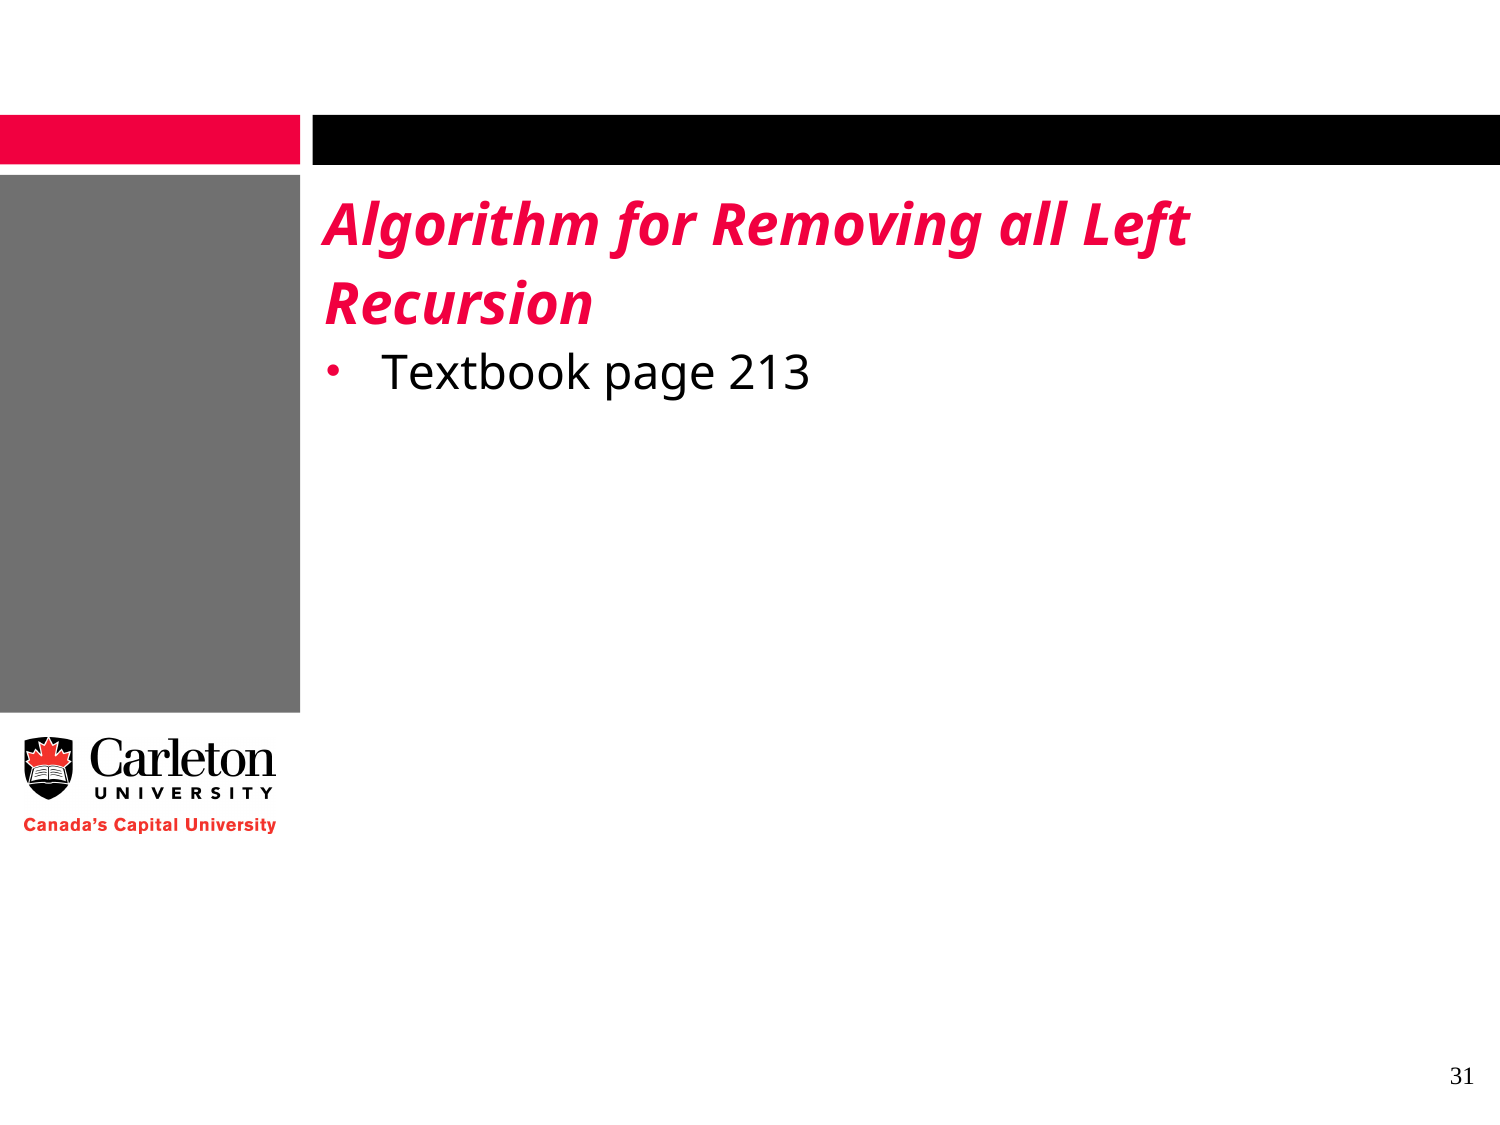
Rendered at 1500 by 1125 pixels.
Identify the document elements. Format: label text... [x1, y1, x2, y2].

list Textbook page 213 [324, 324, 1450, 1068]
picture [24, 737, 276, 834]
title Algorithm for Removing all Left Recursion [324, 187, 1450, 324]
